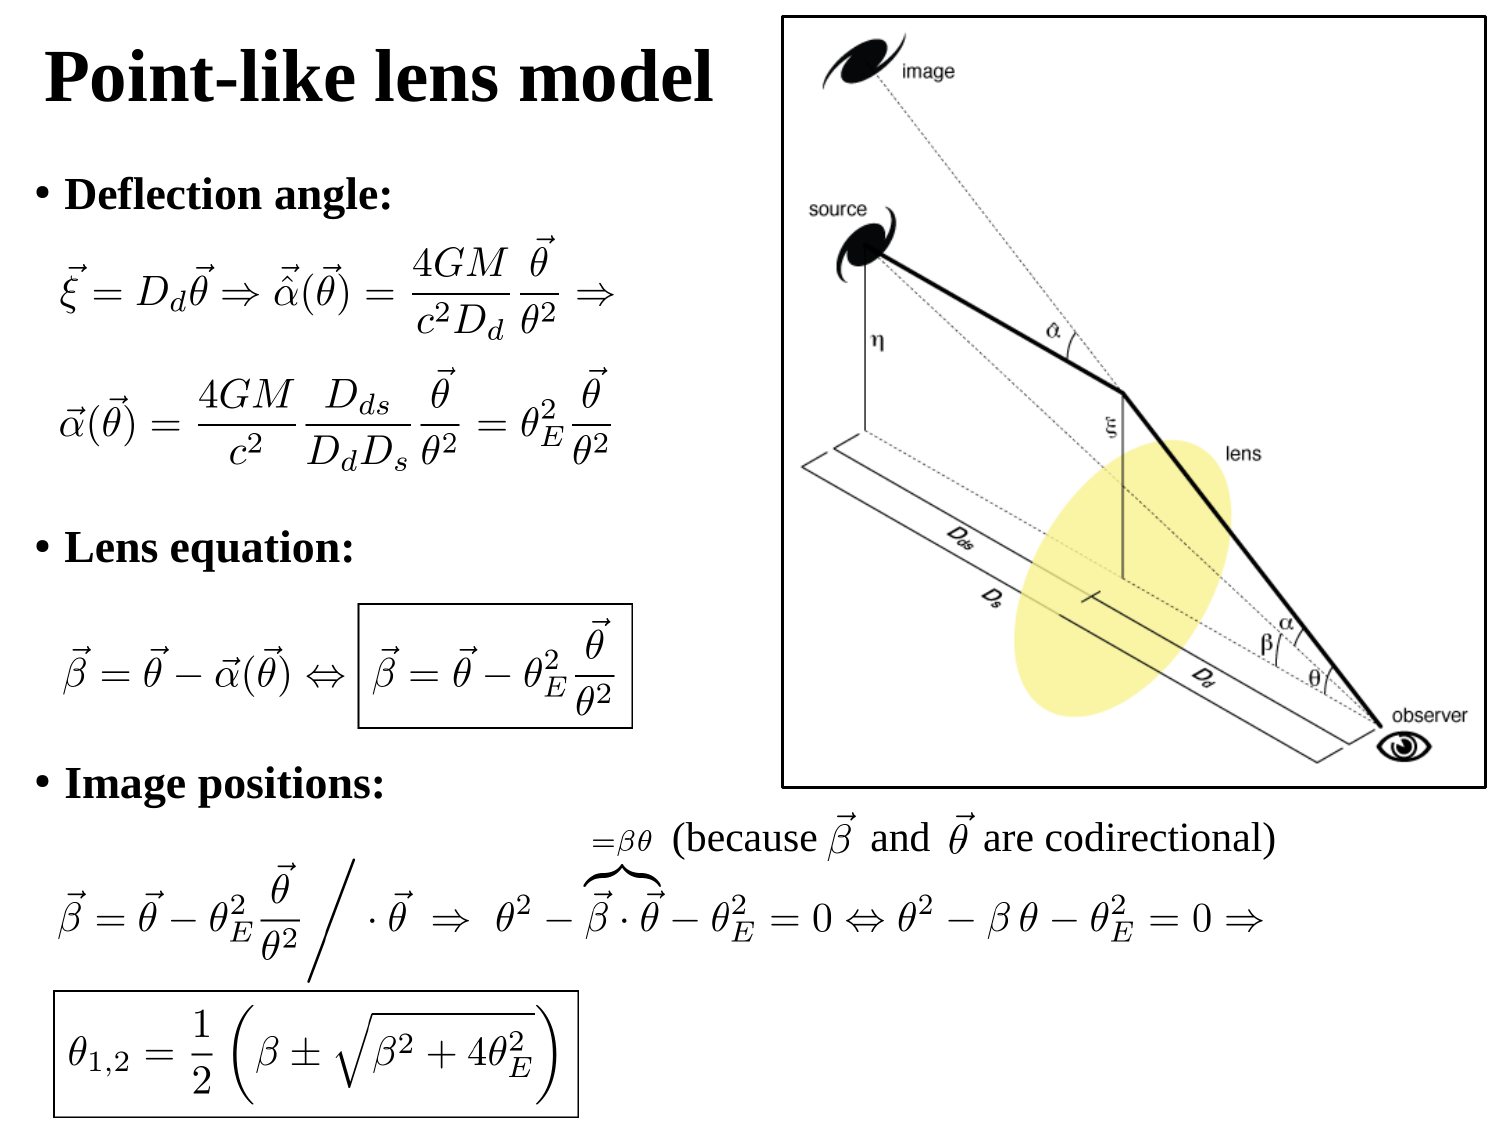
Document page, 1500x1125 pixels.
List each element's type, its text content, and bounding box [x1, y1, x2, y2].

picture [949, 812, 975, 854]
picture [60, 367, 611, 471]
text_box (because and are codirectional) [657, 806, 1319, 873]
picture [736, 873, 1263, 983]
picture [53, 990, 579, 1118]
picture [784, 18, 1484, 787]
picture [827, 812, 856, 861]
picture [60, 235, 614, 340]
picture [63, 603, 633, 729]
text_box Deflection angle: Lens equation: Image positions: [19, 153, 736, 985]
text_box Point-like lens model [11, 28, 748, 116]
